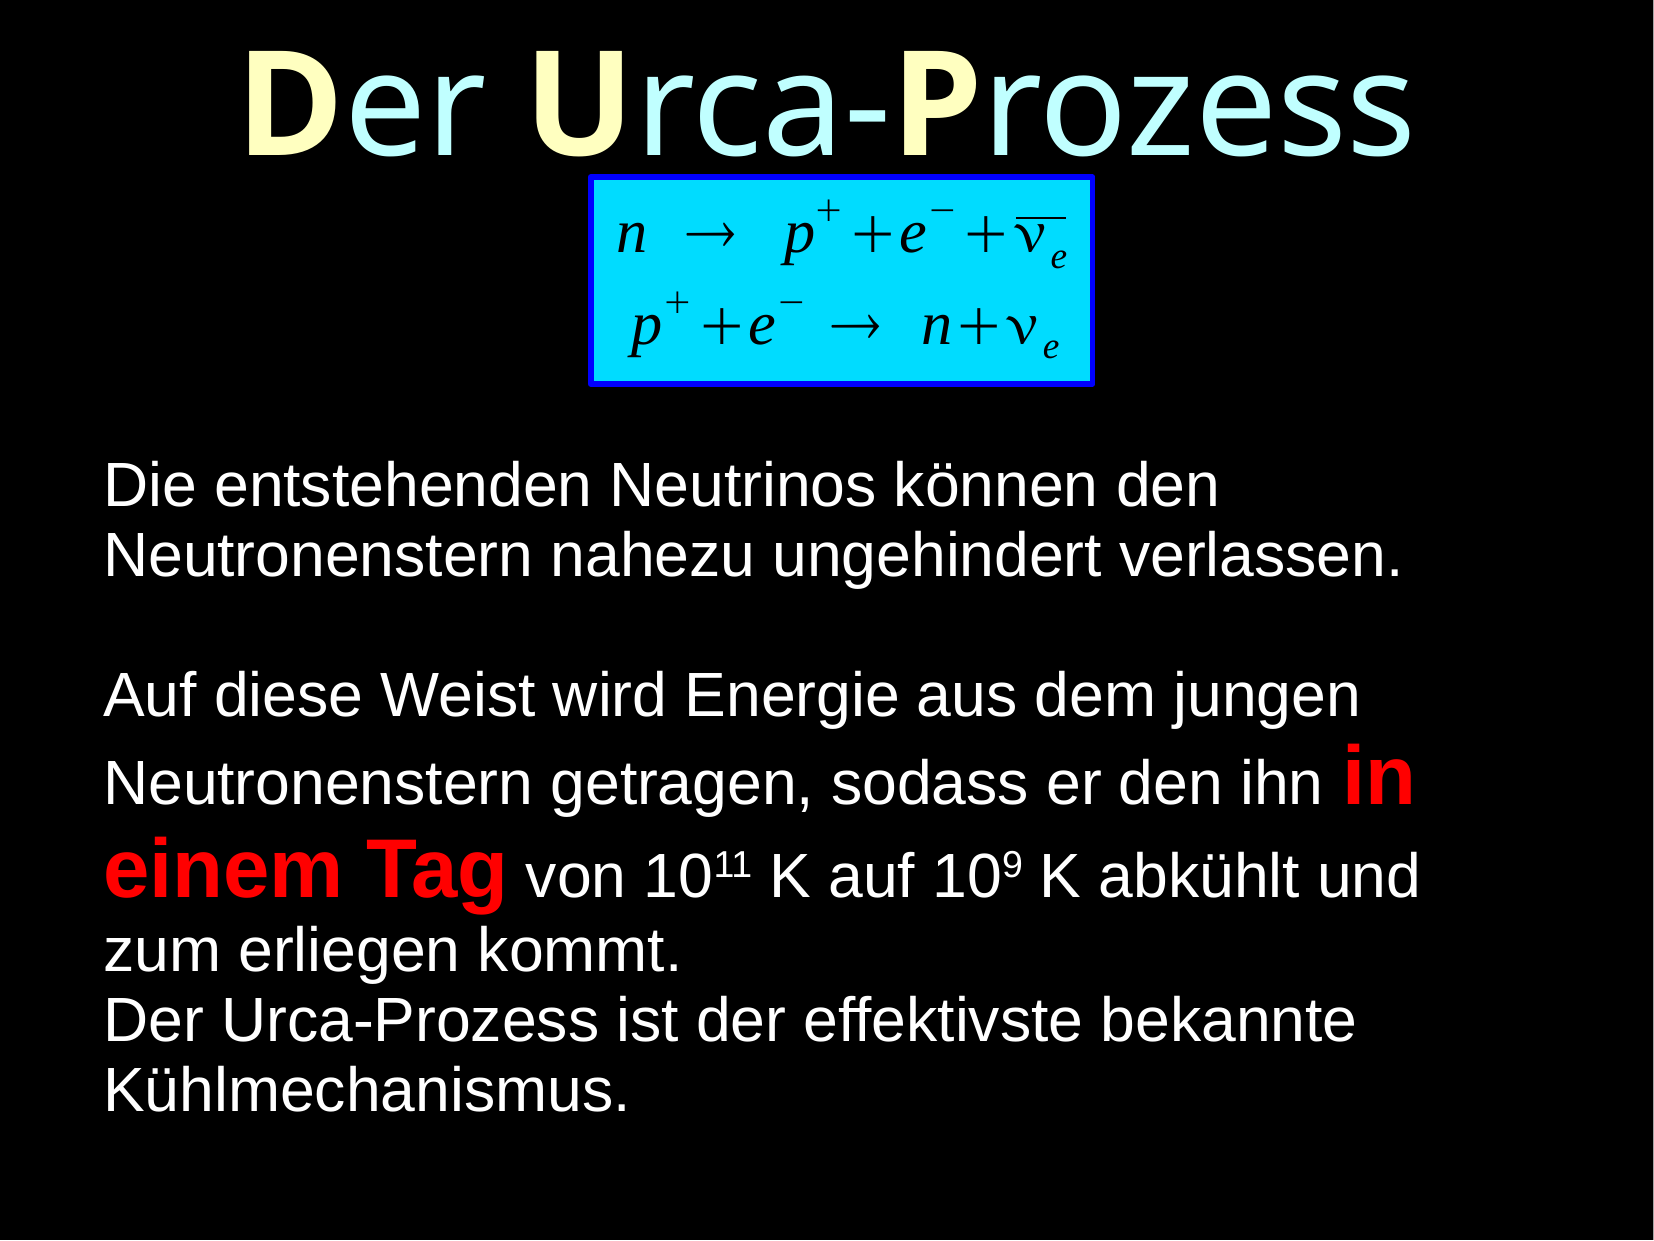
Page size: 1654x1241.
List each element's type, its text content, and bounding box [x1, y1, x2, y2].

title Der Urca-Prozess [82, 17, 1571, 180]
text_box Die entstehenden Neutrinos können den Neutronenstern nahezu ungehindert verlassen. Auf diese Weist wird Energie aus dem jungen Neutronenstern getragen, sodass er den ihn in einem Tag von 1011 K auf 109 K abkühlt und zum erliegen kommt. Der Urca-Prozess ist der effektivste bekannte Kühlmechanismus. [88, 442, 1536, 1131]
chart [608, 188, 1075, 368]
text_box [590, 177, 1093, 384]
